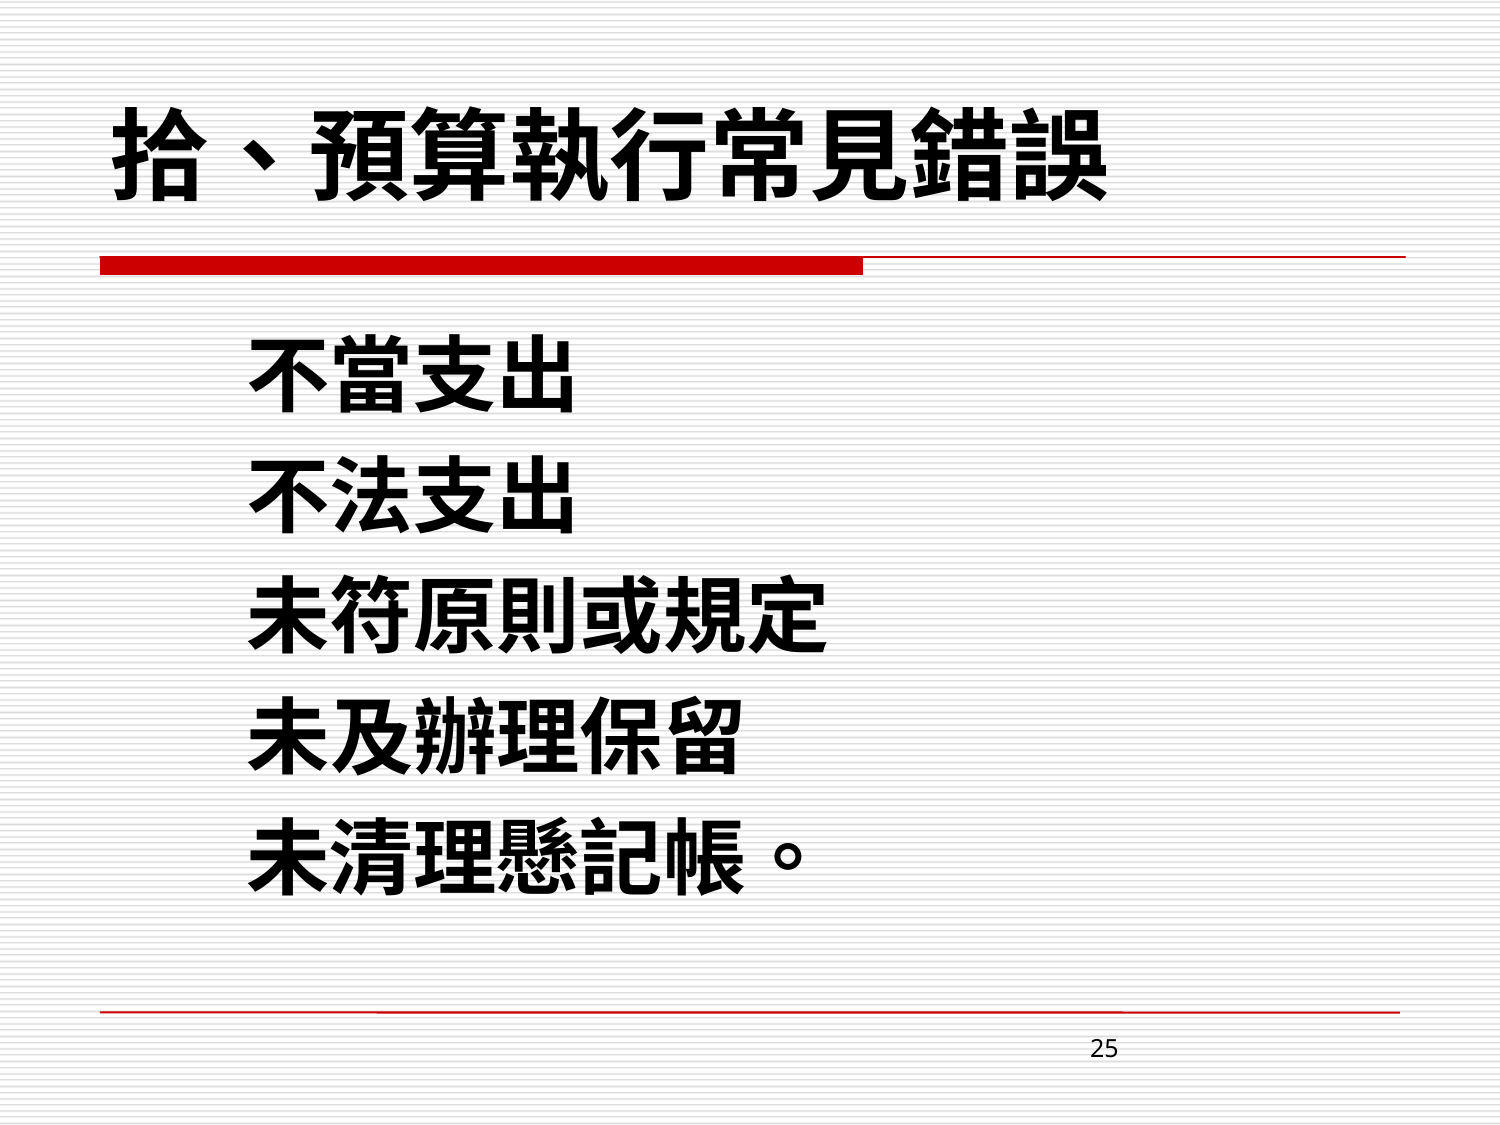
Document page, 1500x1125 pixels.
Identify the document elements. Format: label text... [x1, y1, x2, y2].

text_box [1074, 1024, 1400, 1103]
list 不當支出 不法支出 未符原則或規定 未及辦理保留 未清理懸記帳。 [92, 314, 1406, 988]
title 拾、預算執行常見錯誤 [94, 50, 1407, 221]
